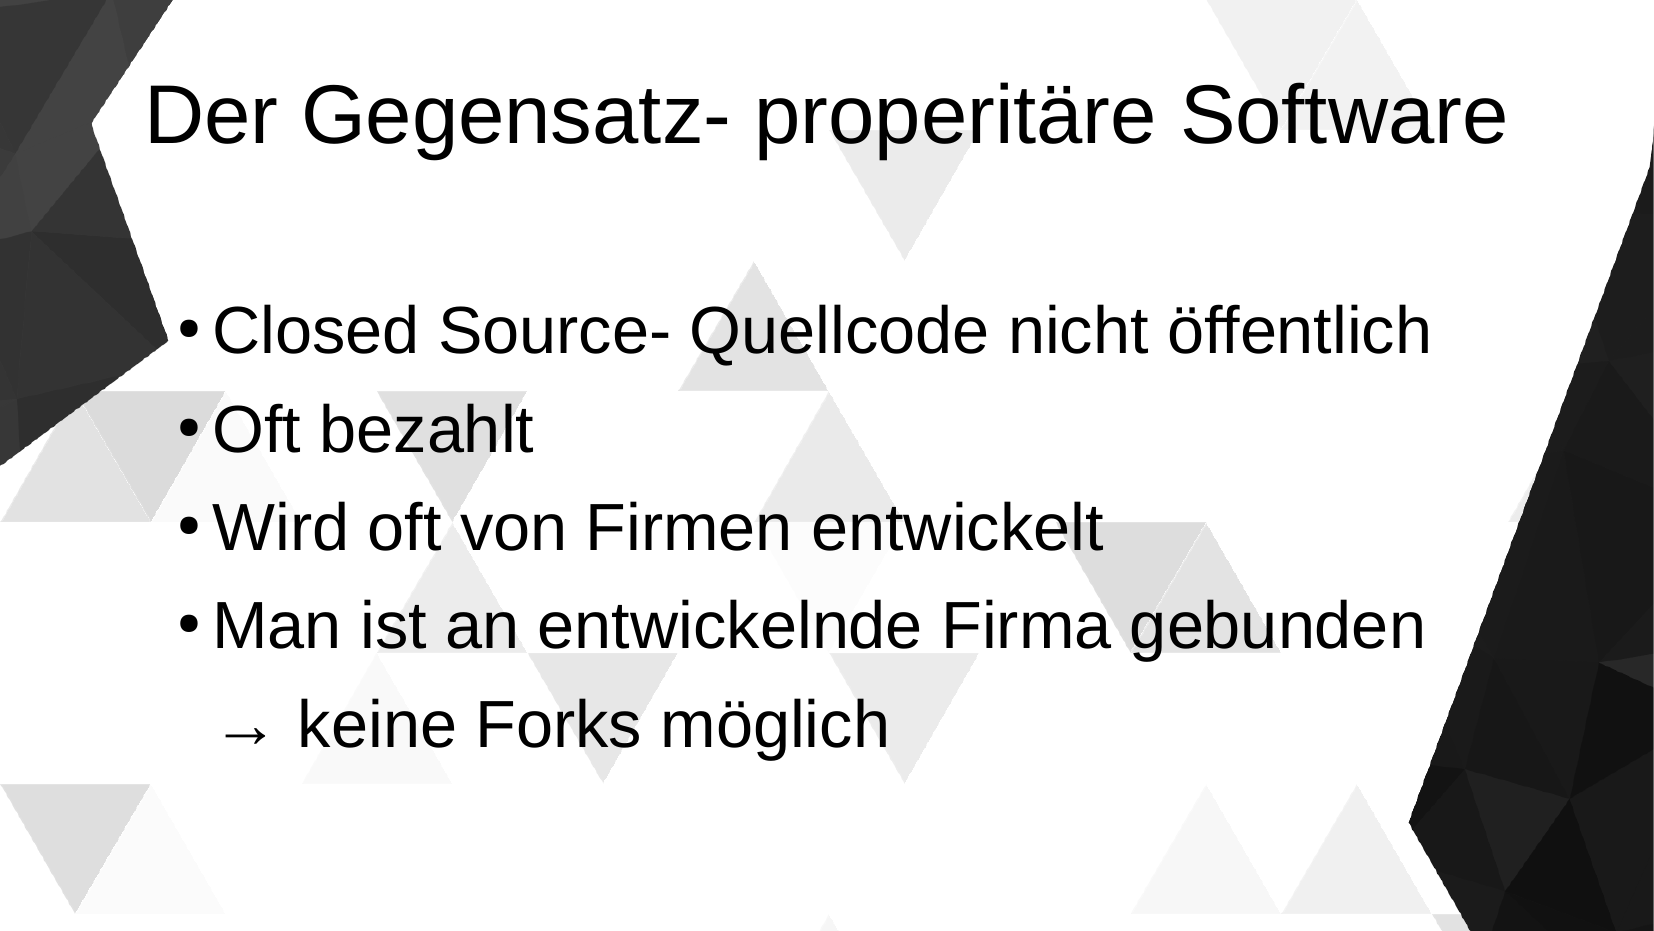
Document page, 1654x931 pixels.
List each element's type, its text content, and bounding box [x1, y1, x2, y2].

title Der Gegensatz- properitäre Software [82, 37, 1571, 193]
subtitle Closed Source- Quellcode nicht öffentlich Oft bezahlt Wird oft von Firmen entwickelt Man ist an entwickelnde Firma gebunden → keine Forks möglich [177, 257, 1654, 798]
picture [0, 0, 1654, 931]
